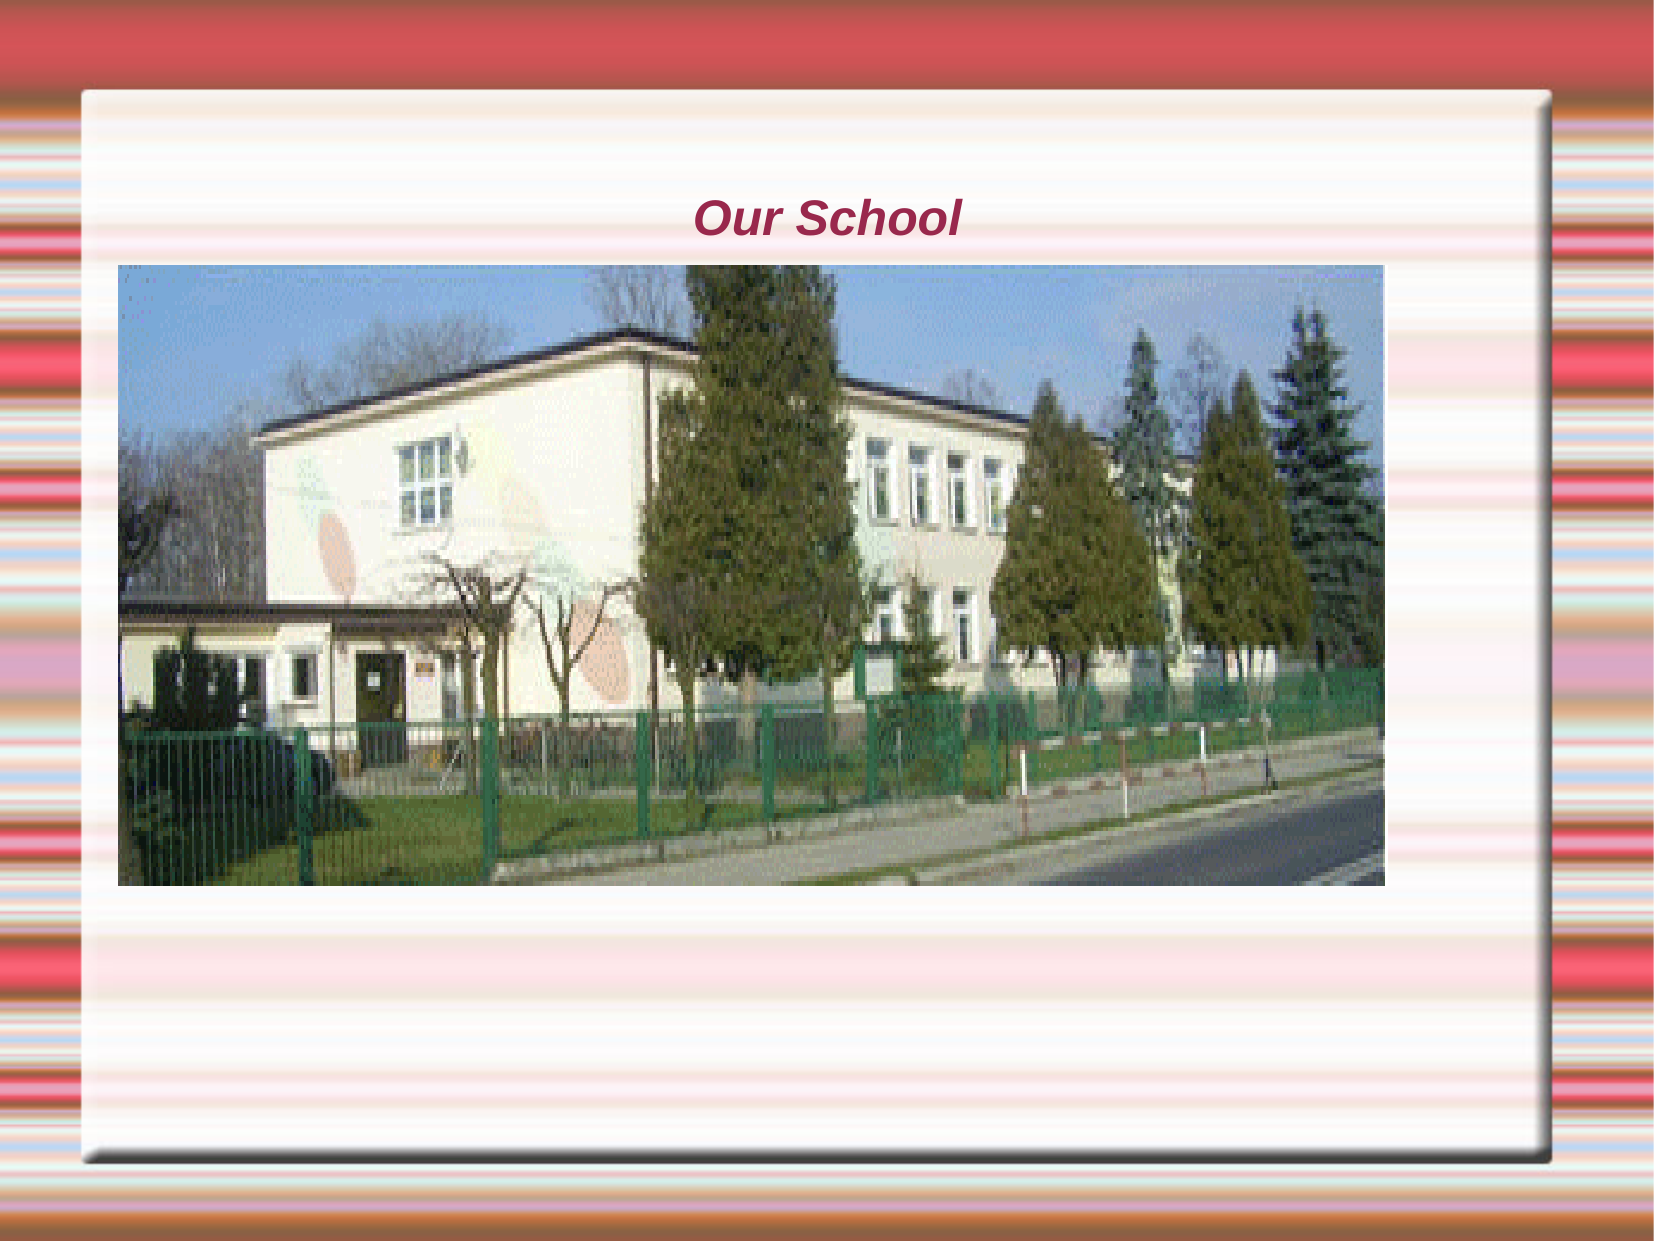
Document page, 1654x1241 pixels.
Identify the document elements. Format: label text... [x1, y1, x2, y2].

title Our School [121, 114, 1534, 322]
picture [0, 0, 1654, 1241]
